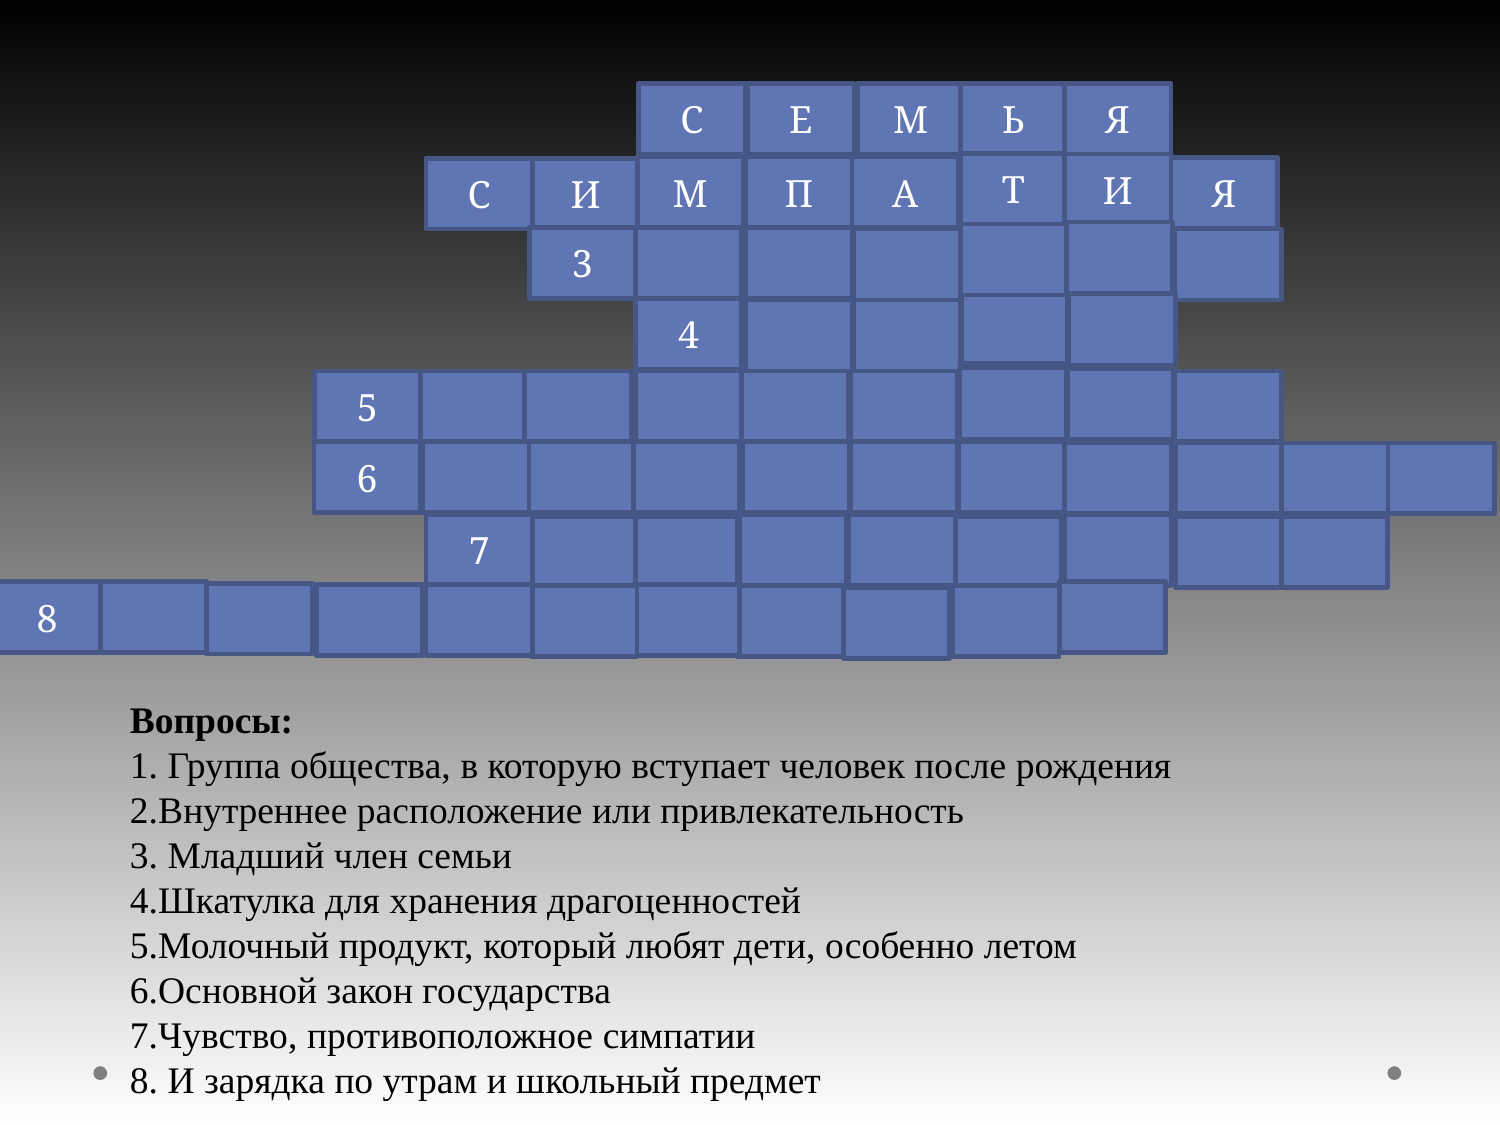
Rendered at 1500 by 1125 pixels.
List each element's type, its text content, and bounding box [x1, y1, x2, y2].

text_box [849, 441, 1171, 657]
text_box 8 [0, 581, 100, 653]
text_box [420, 222, 1174, 513]
text_box П [745, 156, 852, 227]
text_box Вопросы: 1. Группа общества, в которую вступает человек после рождения 2.Внутреннее расположение или привлекательность 3. Младший член семьи 4.Шкатулка для хранения драгоценностей 5.Молочный продукт, который любят дети, особенно летом 6.Основной закон государства 7.Чувство, противоположное симпатии 8. И зарядка по утрам и школьный предмет [115, 688, 1500, 1109]
text_box 5 [314, 370, 420, 441]
text_box Т [960, 153, 1064, 224]
text_box И [1064, 153, 1171, 224]
text_box 3 [529, 227, 636, 299]
text_box 4 [635, 298, 742, 370]
text_box [100, 581, 313, 655]
text_box Я [1064, 83, 1171, 153]
text_box [636, 227, 742, 298]
text_box С [638, 83, 745, 155]
text_box [1175, 370, 1495, 514]
text_box С [426, 158, 533, 230]
text_box [316, 584, 423, 656]
text_box Е [747, 83, 854, 155]
text_box М [857, 83, 960, 155]
text_box 6 [314, 441, 421, 513]
text_box Я [1171, 157, 1278, 229]
text_box Ь [960, 83, 1064, 153]
text_box [1069, 229, 1282, 365]
text_box А [852, 156, 959, 228]
text_box [1175, 516, 1388, 588]
text_box [426, 514, 950, 659]
text_box 7 [426, 514, 533, 584]
text_box М [637, 156, 744, 228]
text_box И [533, 158, 637, 227]
